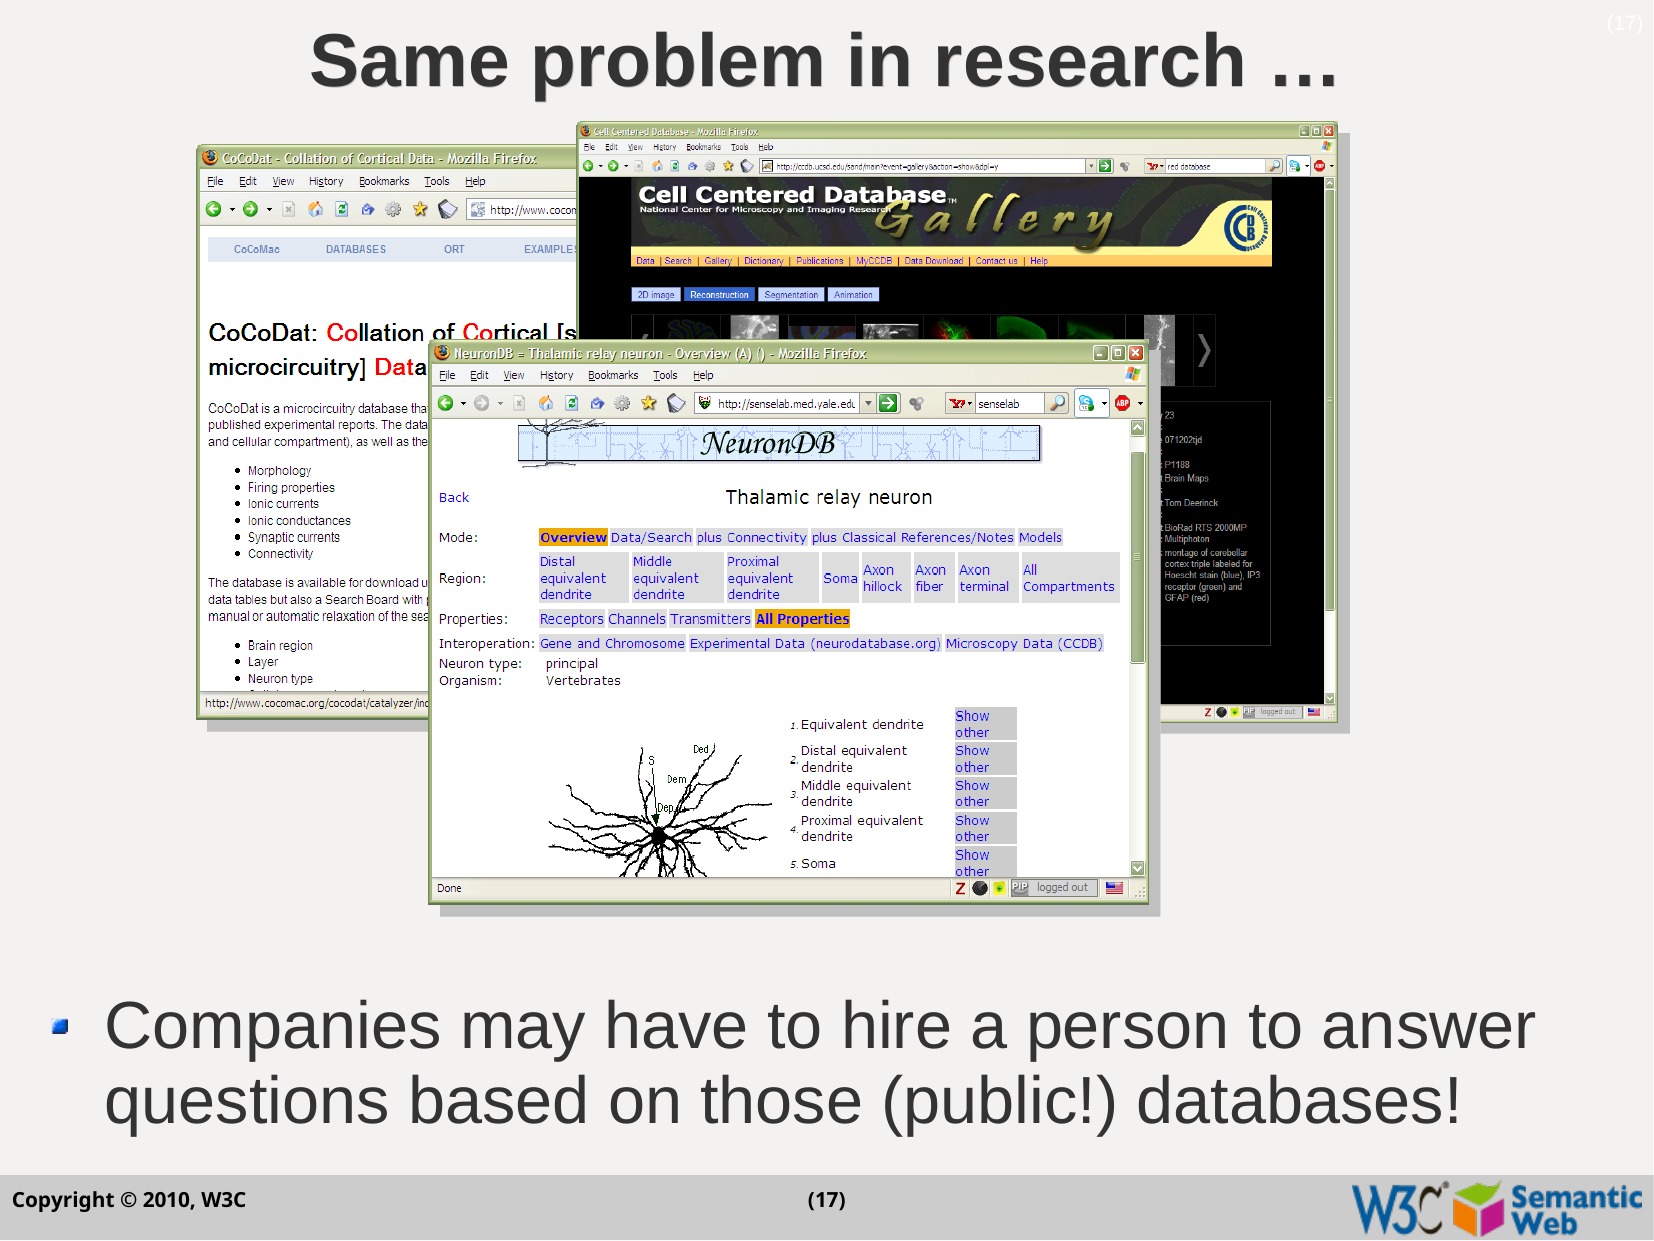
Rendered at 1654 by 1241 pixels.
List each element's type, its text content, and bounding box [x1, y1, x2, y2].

picture [196, 121, 1338, 905]
list Companies may have to hire a person to answer questions based on those (public!) databases! [33, 988, 1629, 1149]
picture [1352, 1178, 1642, 1237]
title Same problem in research … [0, 0, 1654, 119]
